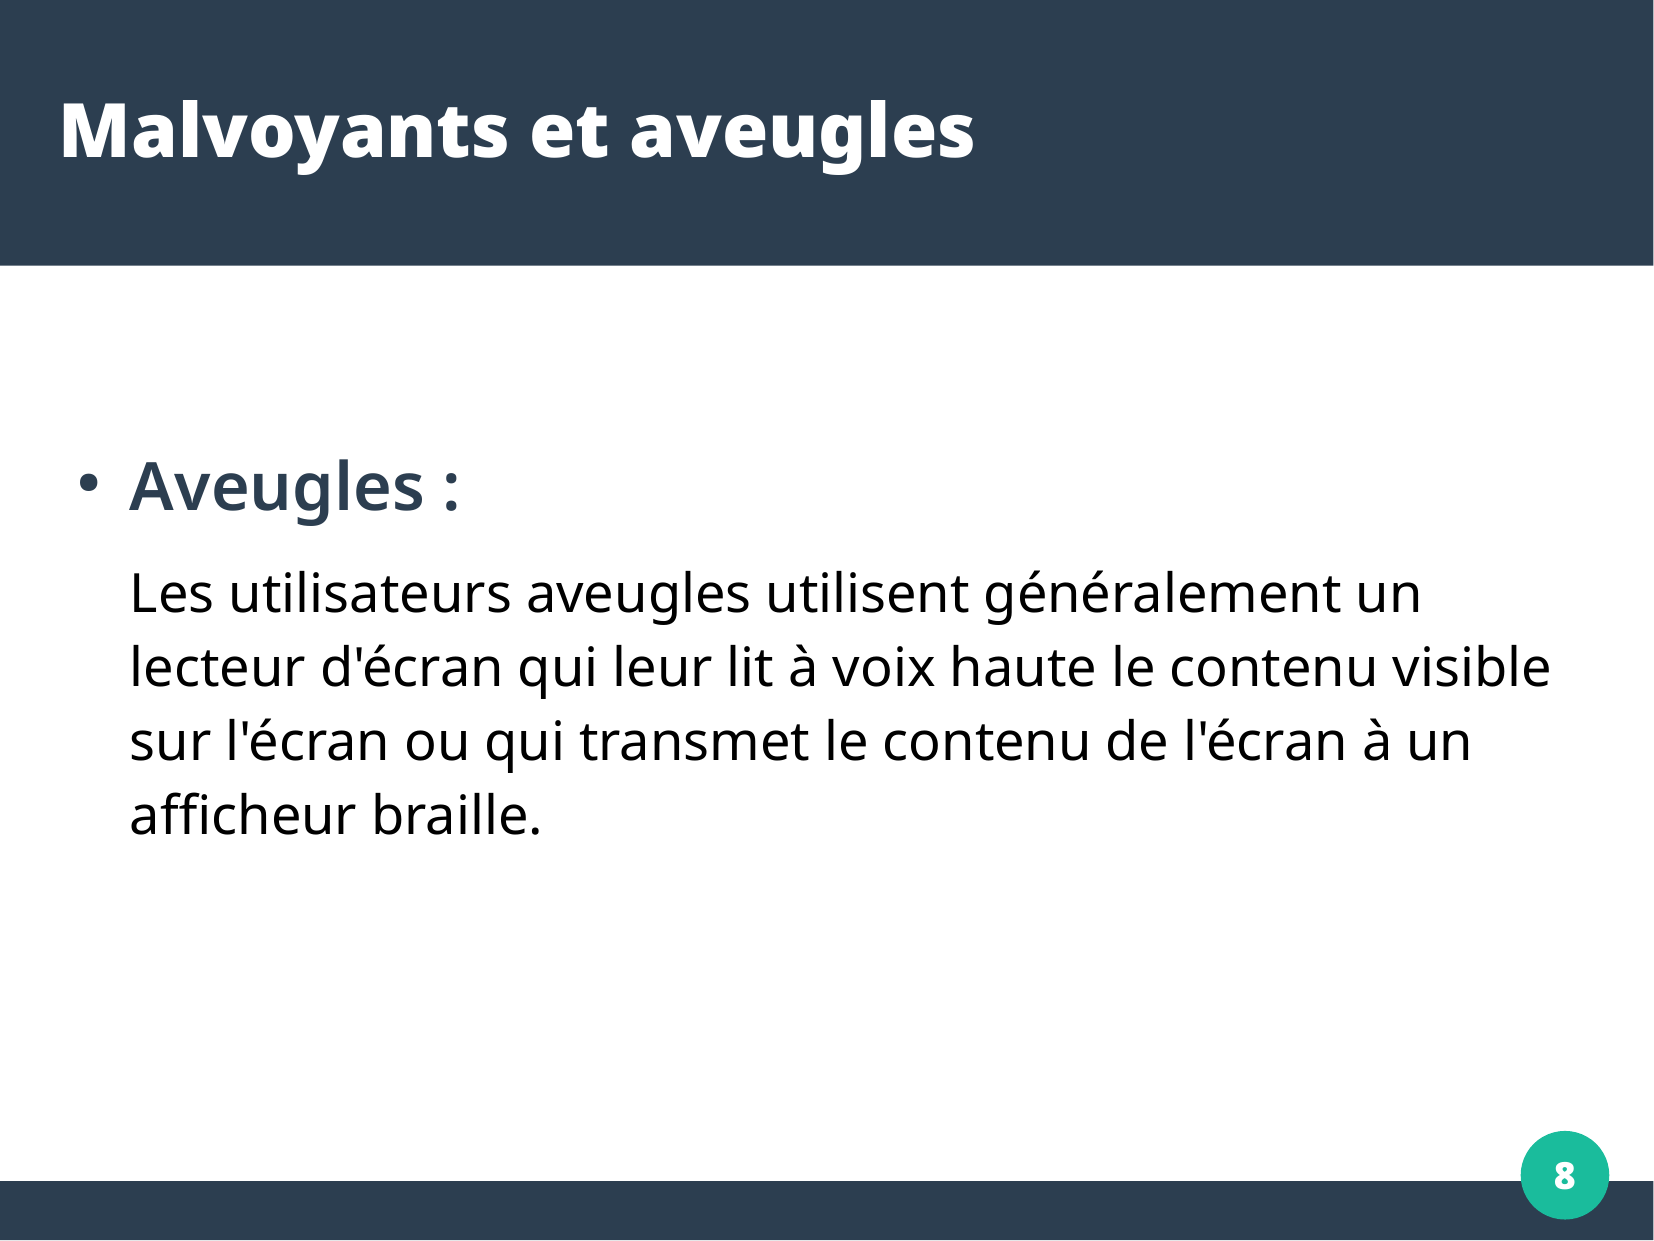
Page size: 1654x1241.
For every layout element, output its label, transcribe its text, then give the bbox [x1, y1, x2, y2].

list Aveugles : Les utilisateurs aveugles utilisent généralement un lecteur d'écran qui leur lit à voix haute le contenu visible sur l'écran ou qui transmet le contenu de l'écran à un afficheur braille. [59, 324, 1595, 1136]
title Malvoyants et aveugles [59, 49, 1595, 207]
